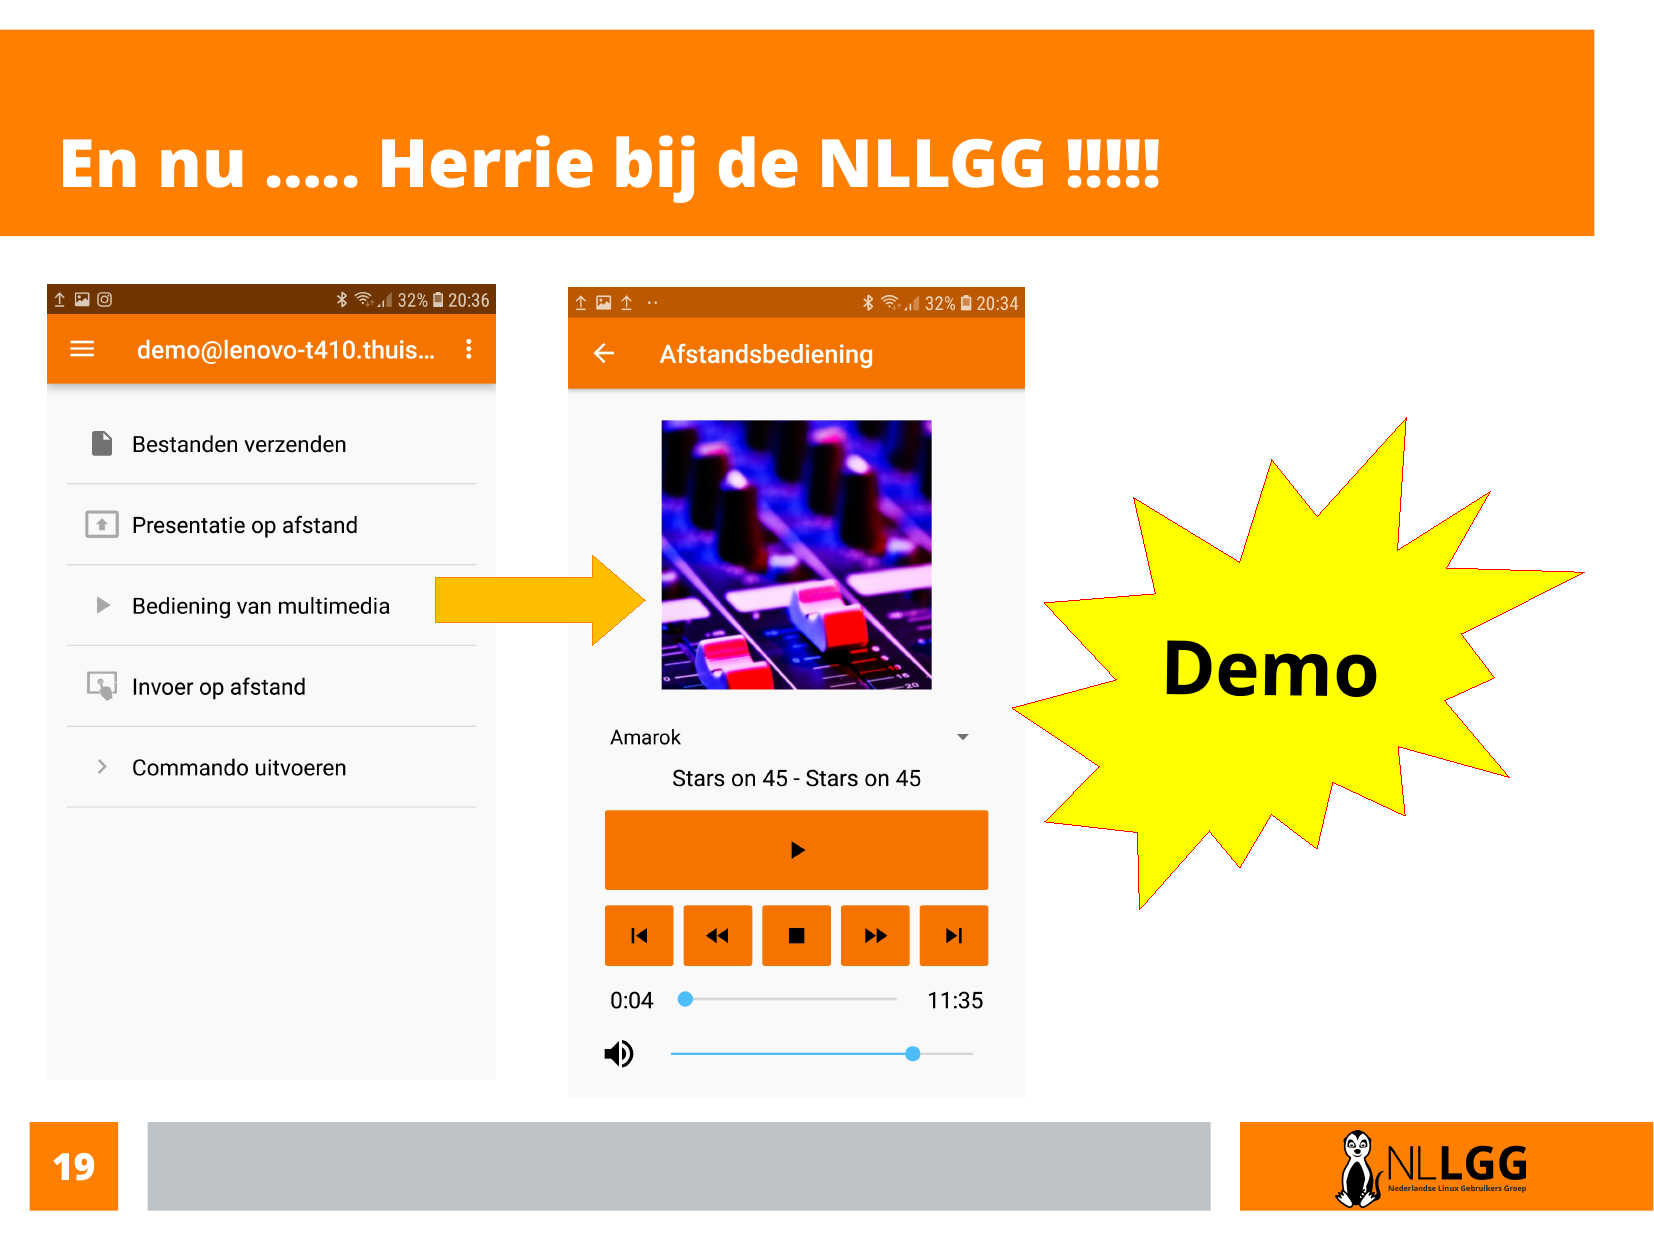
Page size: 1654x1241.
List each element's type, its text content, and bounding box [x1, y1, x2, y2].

picture [1335, 1130, 1526, 1208]
title En nu ….. Herrie bij de NLLGG !!!!! [59, 59, 1595, 207]
text_box Demo [1012, 417, 1585, 910]
picture [568, 287, 1025, 1098]
picture [47, 284, 496, 1081]
text_box [435, 555, 646, 646]
